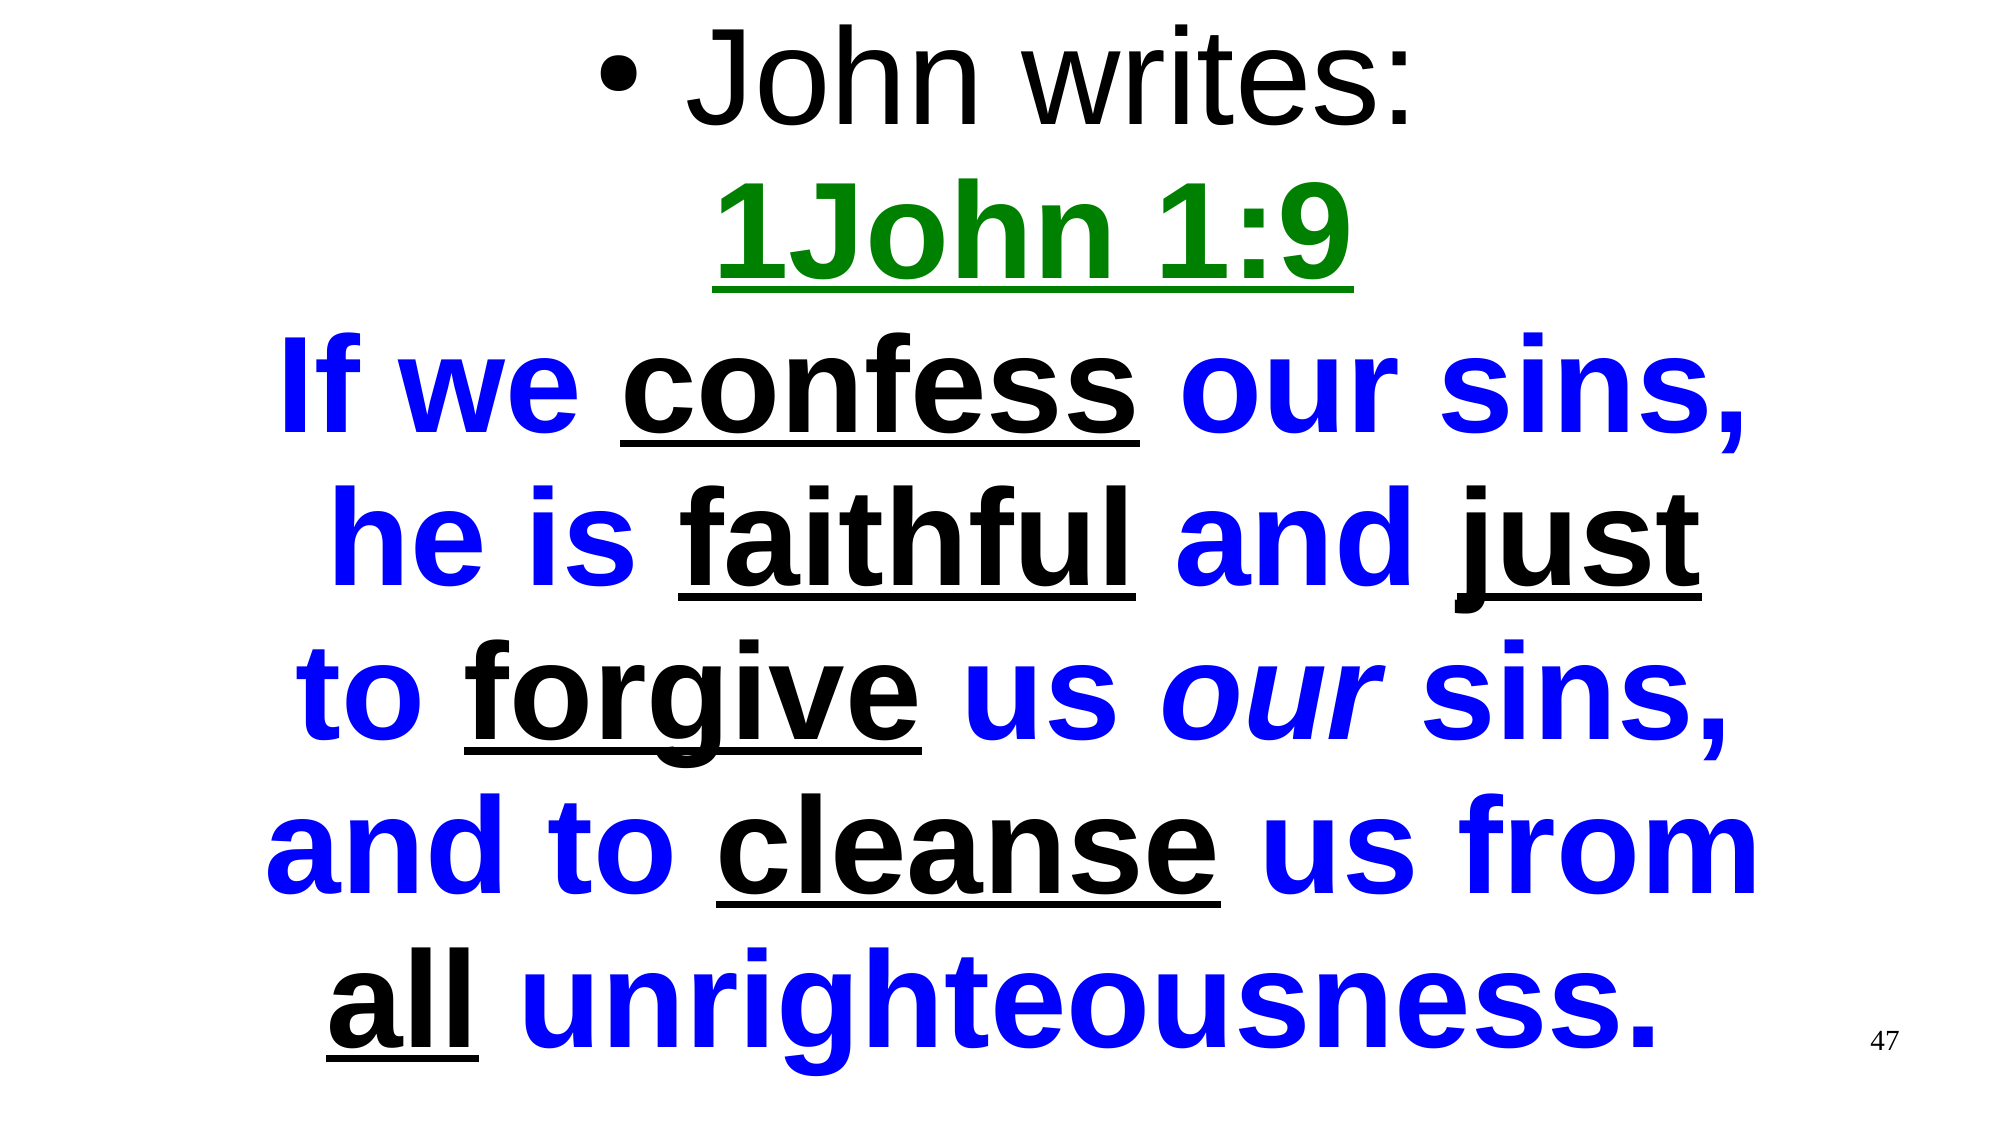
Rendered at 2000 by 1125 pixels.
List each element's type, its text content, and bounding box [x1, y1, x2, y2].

list John writes: 1John 1:9 If we confess our sins, he is faithful and just to forgive us our sins, and to cleanse us from all unrighteousness. [0, 0, 1996, 1123]
